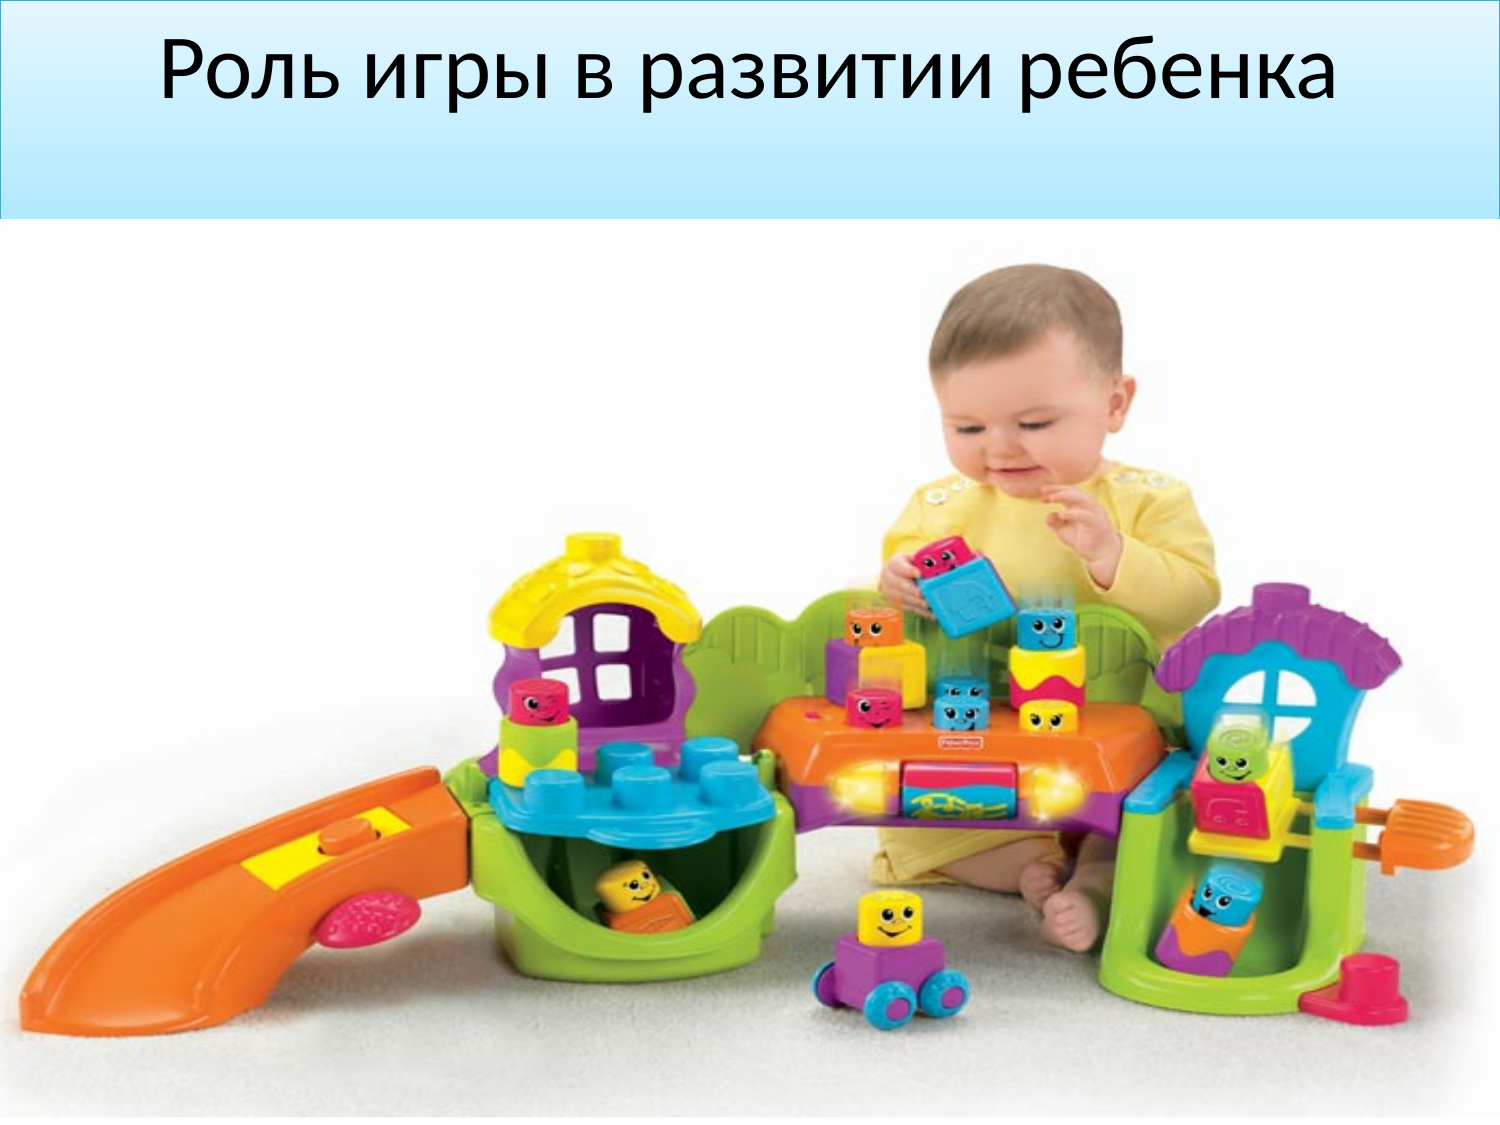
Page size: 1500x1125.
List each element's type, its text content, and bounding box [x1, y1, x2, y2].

title Роль игры в развитии ребенка [0, 0, 1500, 219]
picture [0, 219, 1500, 1125]
